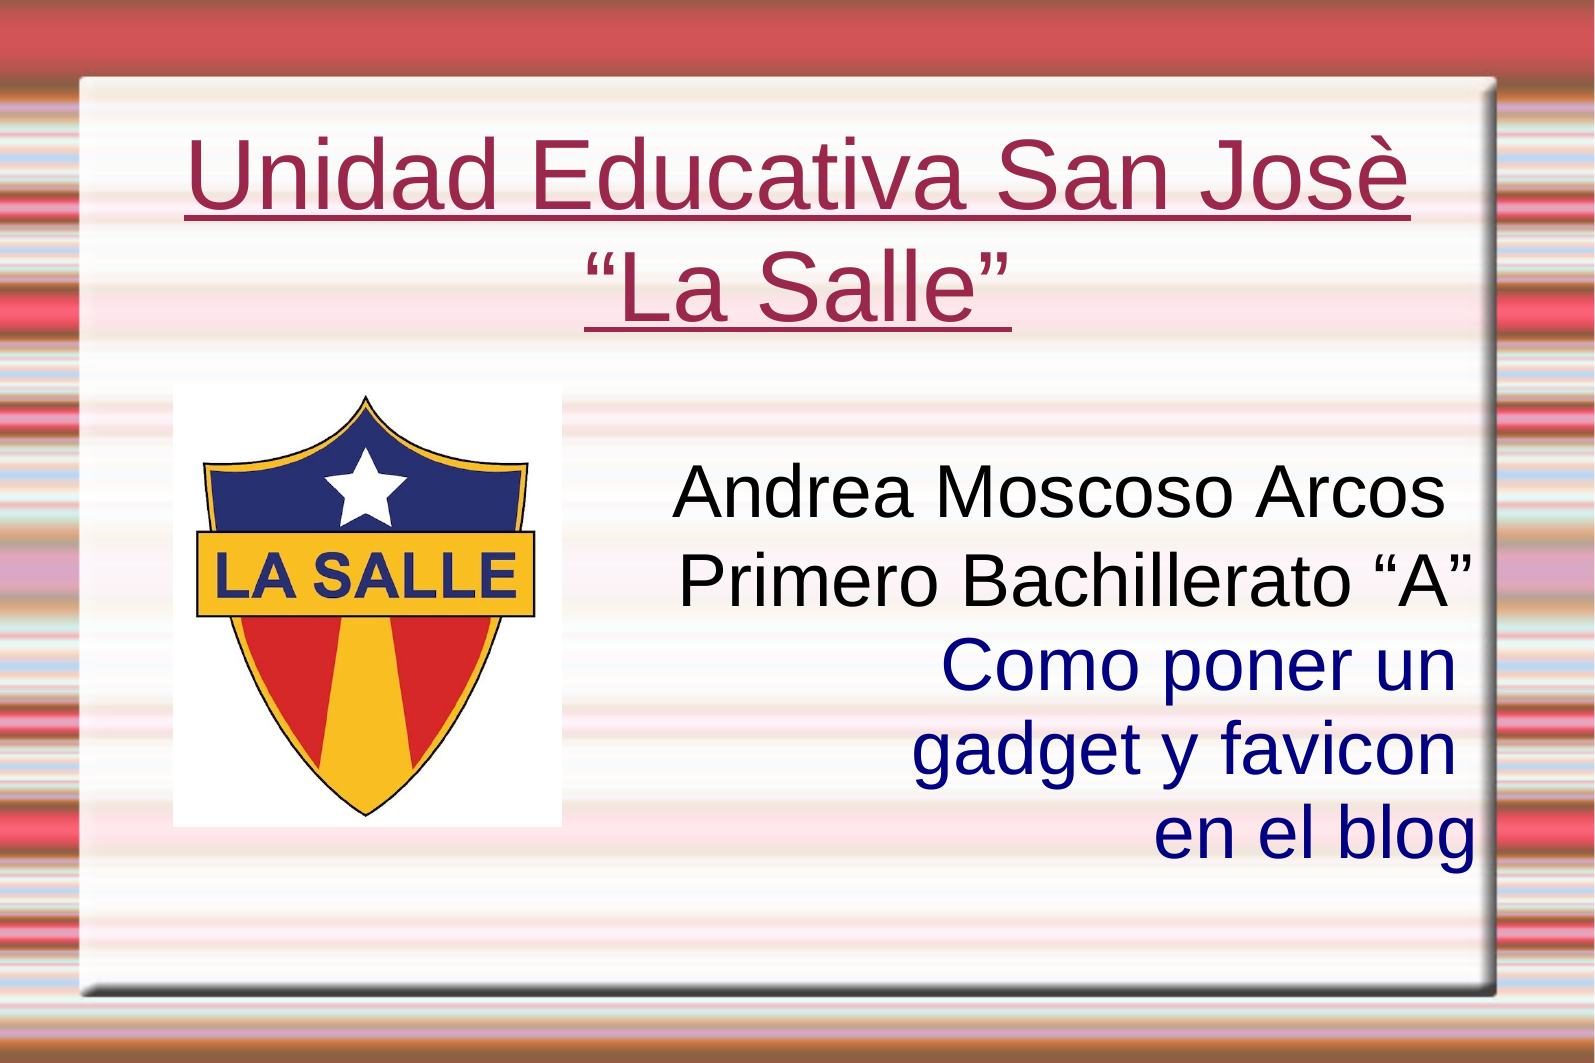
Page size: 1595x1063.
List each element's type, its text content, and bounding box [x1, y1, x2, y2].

subtitle Unidad Educativa San Josè “La Salle” Andrea Moscoso Arcos Primero Bachillerato “A” Como poner un gadget y favicon en el blog [117, 98, 1479, 971]
picture [0, 0, 1595, 1063]
